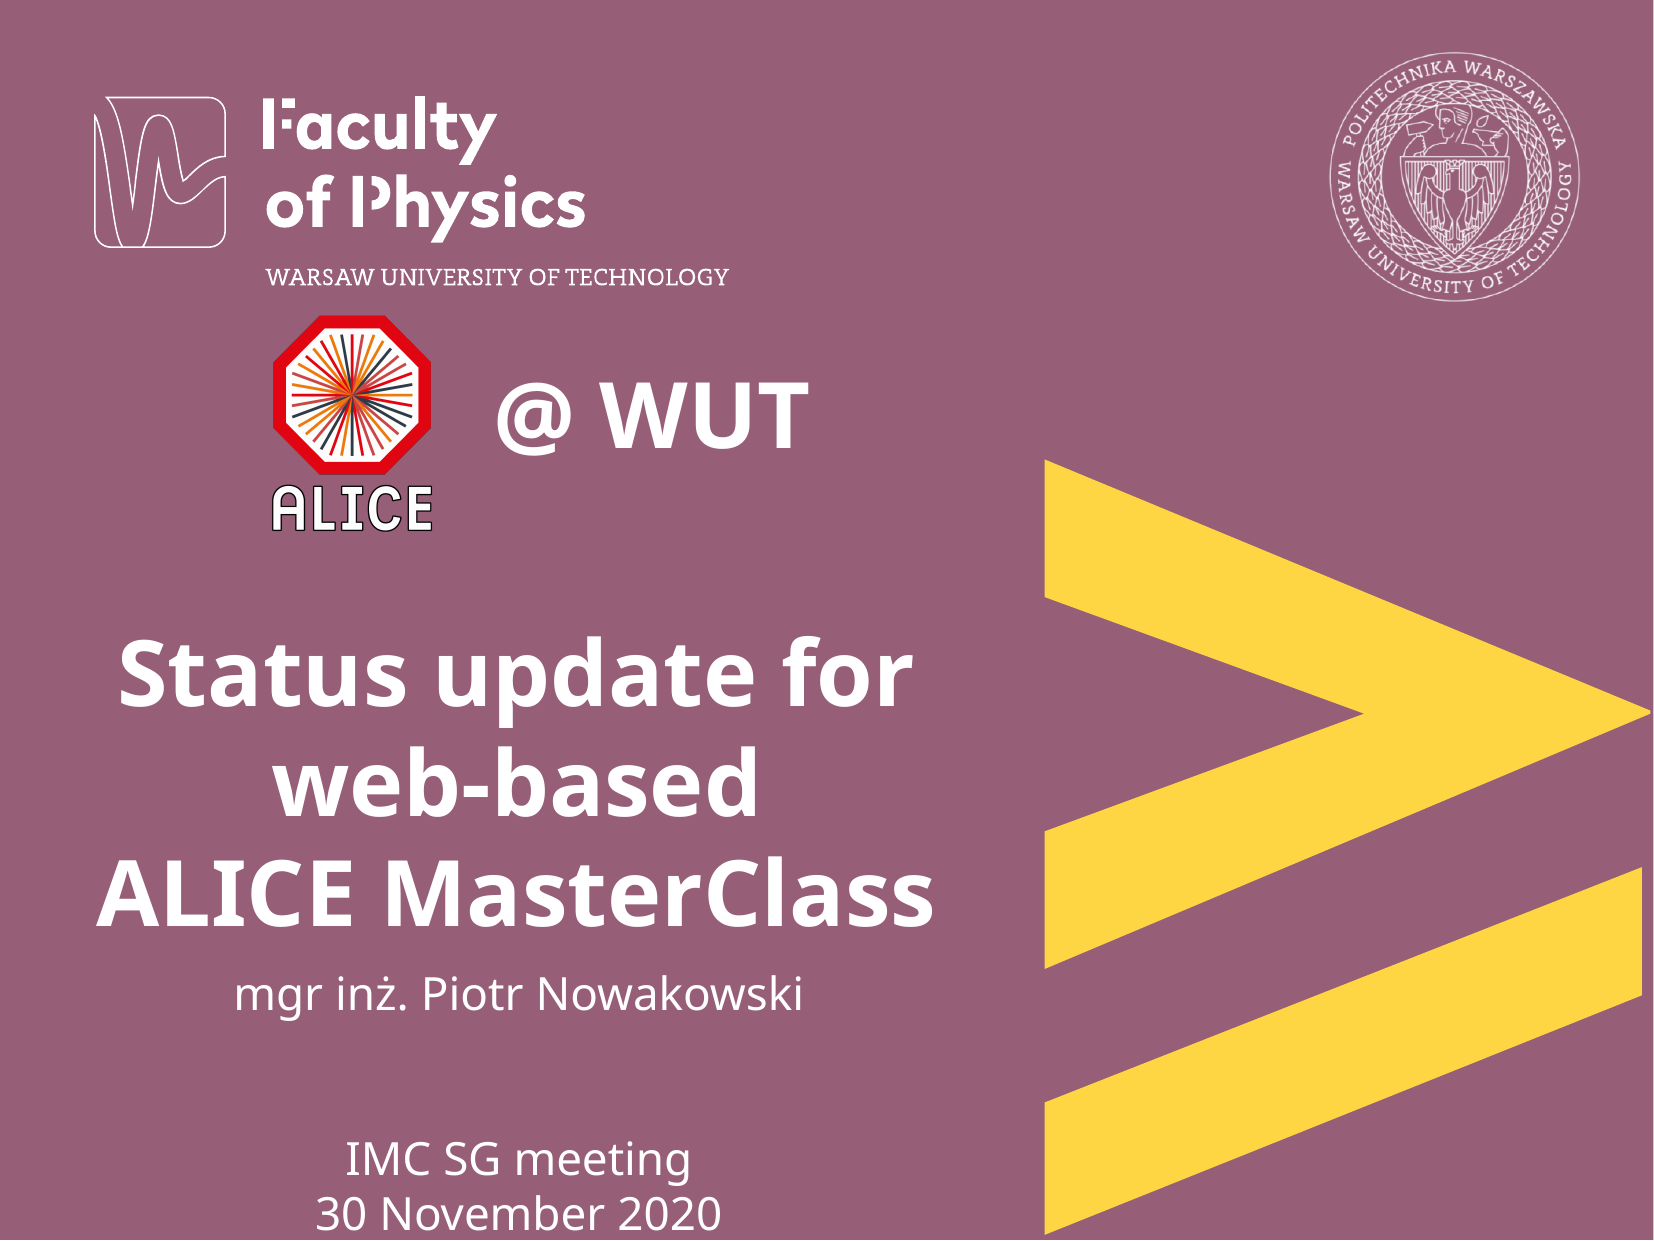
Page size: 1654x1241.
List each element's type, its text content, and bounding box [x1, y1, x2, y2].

subtitle mgr inż. Piotr Nowakowski IMC SG meeting 30 November 2020 [34, 953, 1004, 1087]
picture [1328, 50, 1582, 302]
picture [270, 312, 434, 534]
text_box @ WUT [397, 343, 908, 469]
title Status update for web-based ALICE MasterClass [0, 341, 1034, 953]
